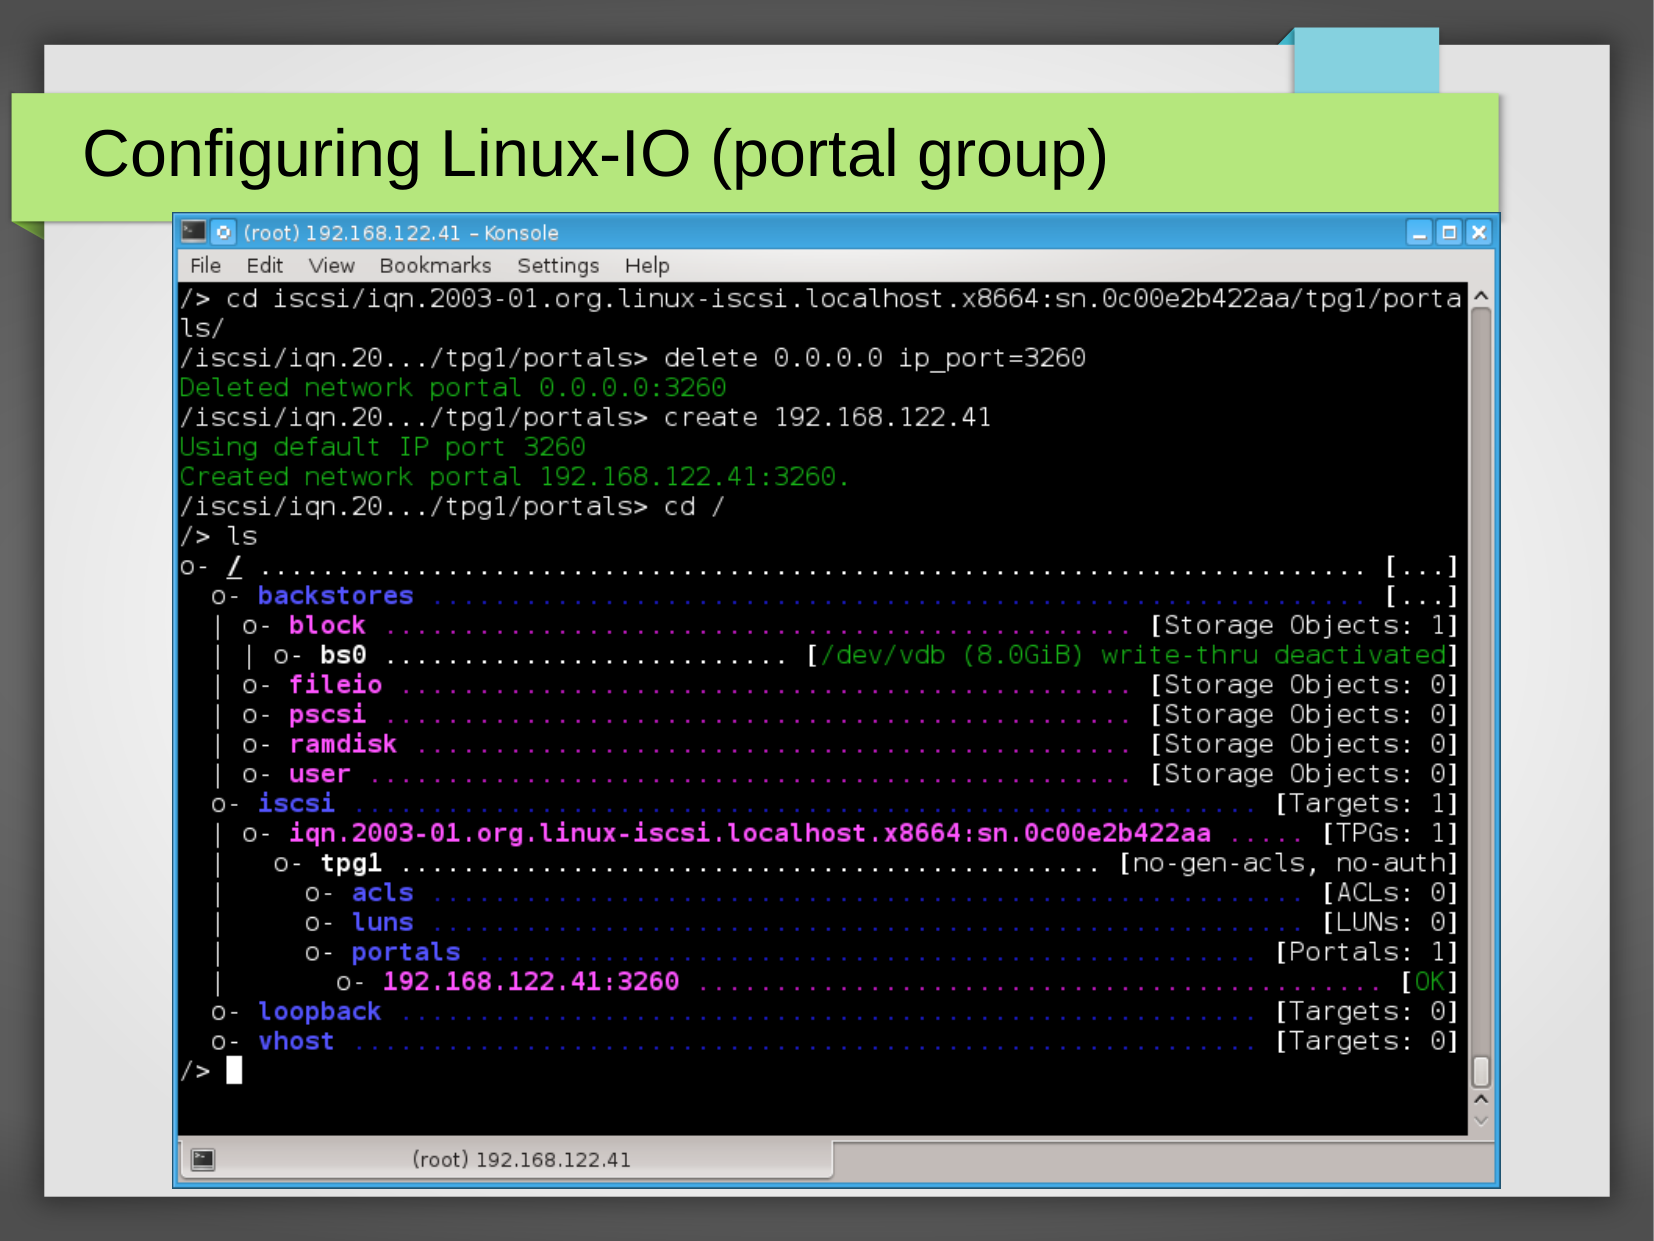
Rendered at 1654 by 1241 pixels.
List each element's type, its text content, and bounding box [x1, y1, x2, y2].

picture [0, 0, 1654, 1241]
title Configuring Linux-IO (portal group) [82, 94, 1264, 213]
